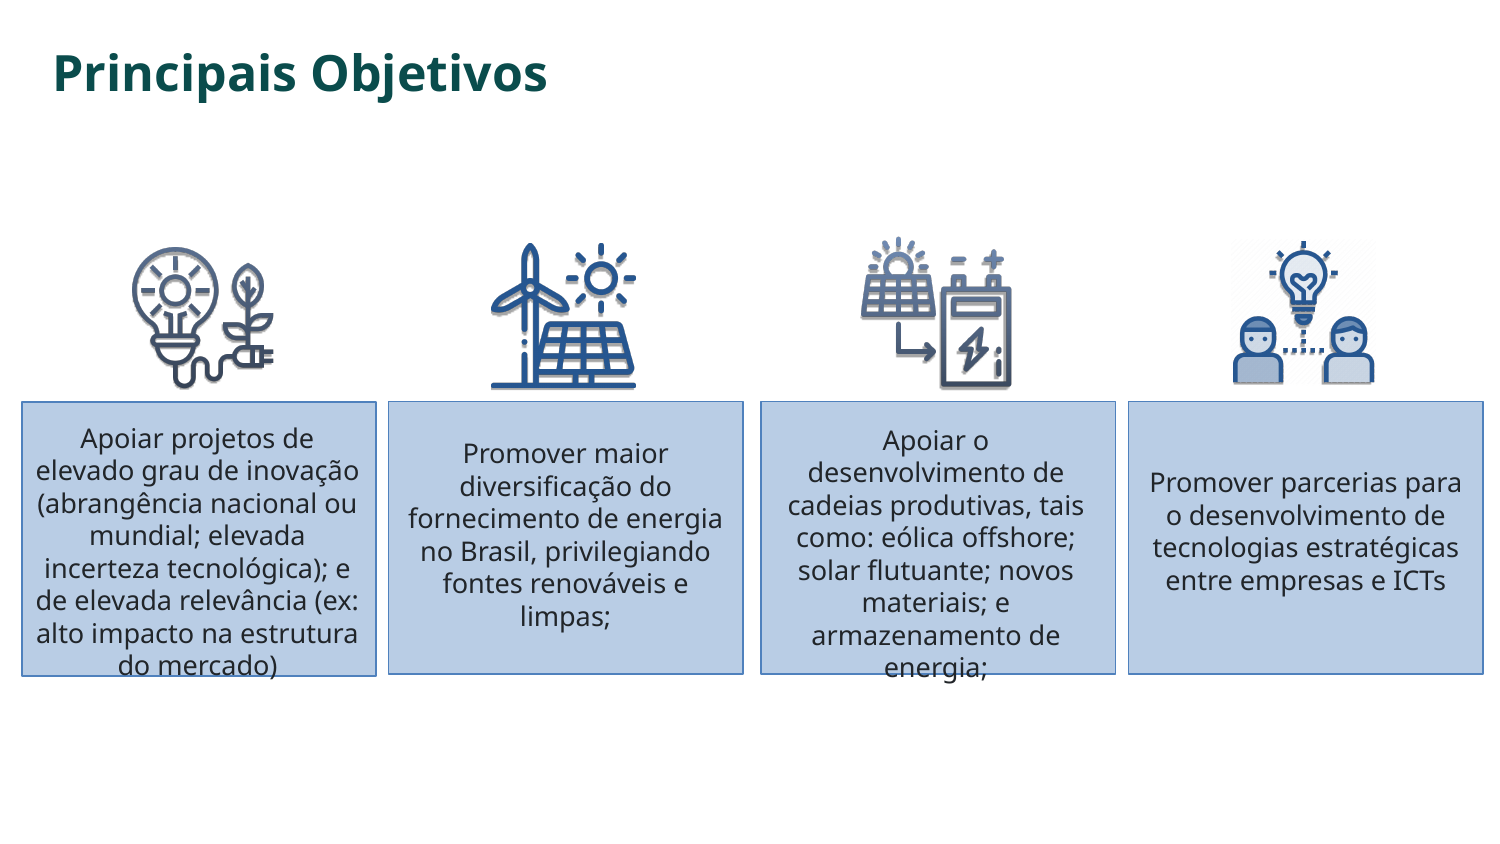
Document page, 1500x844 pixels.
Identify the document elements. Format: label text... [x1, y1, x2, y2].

text_box Apoiar projetos de elevado grau de inovação (abrangência nacional ou mundial; elevada incerteza tecnológica); e de elevada relevância (ex: alto impacto na estrutura do mercado) [15, 414, 379, 689]
text_box [22, 402, 376, 414]
text_box [389, 402, 743, 674]
text_box Promover maior diversificação do fornecimento de energia no Brasil, privilegiando fontes renováveis e limpas; [392, 429, 739, 639]
picture [856, 232, 1016, 391]
picture [1231, 239, 1376, 384]
text_box Apoiar o desenvolvimento de cadeias produtivas, tais como: eólica offshore; solar flutuante; novos materiais; e armazenamento de energia; [762, 416, 1110, 691]
text_box [761, 402, 1116, 674]
text_box [1128, 402, 1483, 674]
picture [491, 243, 636, 388]
text_box Promover parcerias para o desenvolvimento de tecnologias estratégicas entre empresas e ICTs [1130, 458, 1481, 603]
picture [130, 245, 275, 390]
text_box Principais Objetivos [37, 30, 1454, 114]
